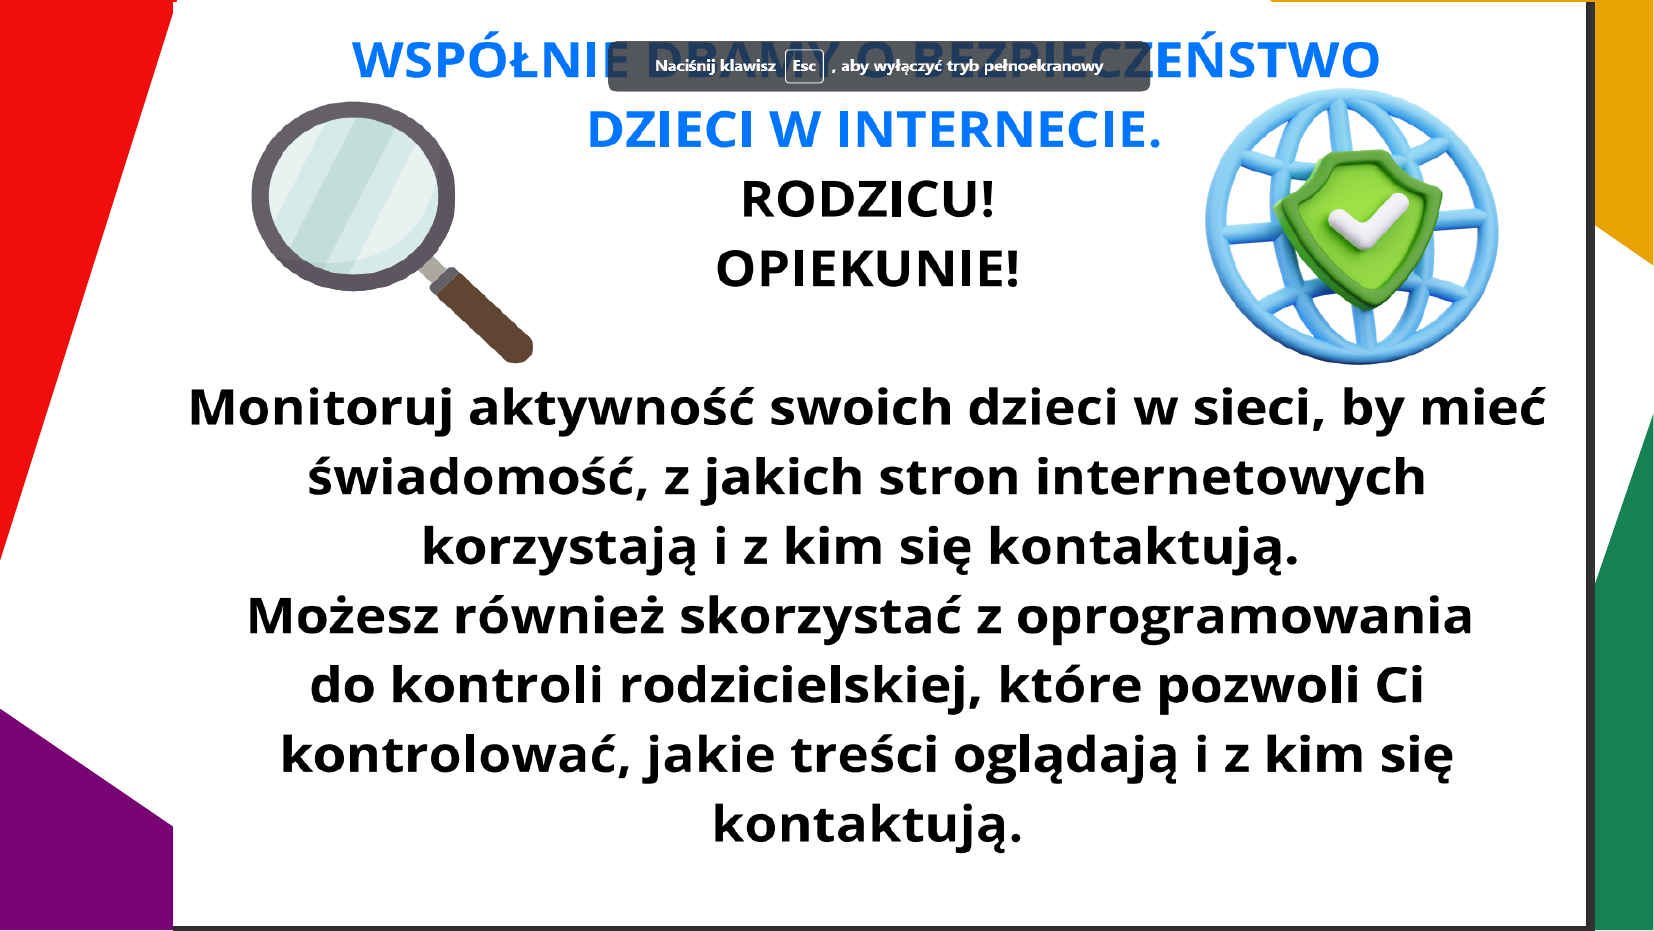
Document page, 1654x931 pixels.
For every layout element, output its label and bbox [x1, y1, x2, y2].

picture [173, 2, 1595, 931]
